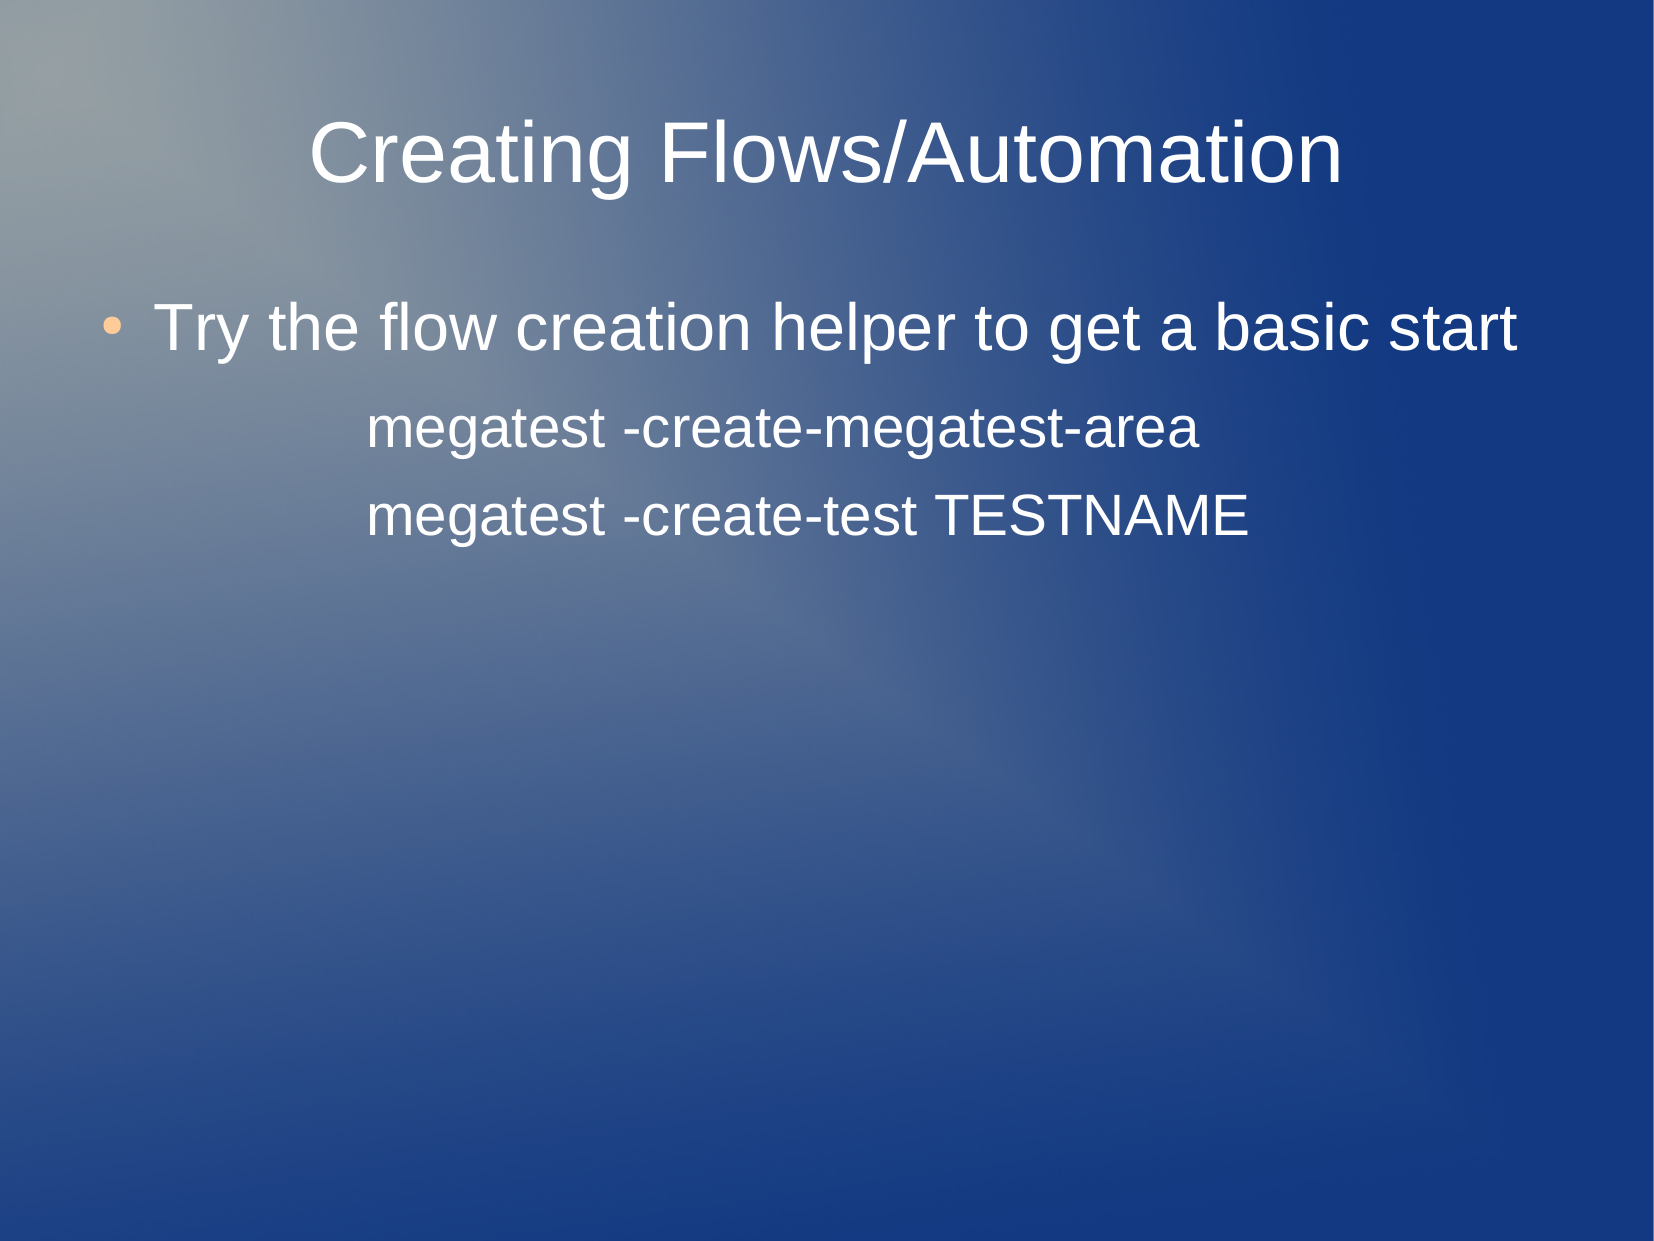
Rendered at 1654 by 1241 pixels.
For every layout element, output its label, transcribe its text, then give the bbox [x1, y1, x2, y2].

picture [0, 0, 1654, 1241]
list Try the flow creation helper to get a basic start megatest -create-megatest-area megatest -create-test TESTNAME [82, 290, 1571, 1010]
title Creating Flows/Automation [82, 49, 1571, 257]
